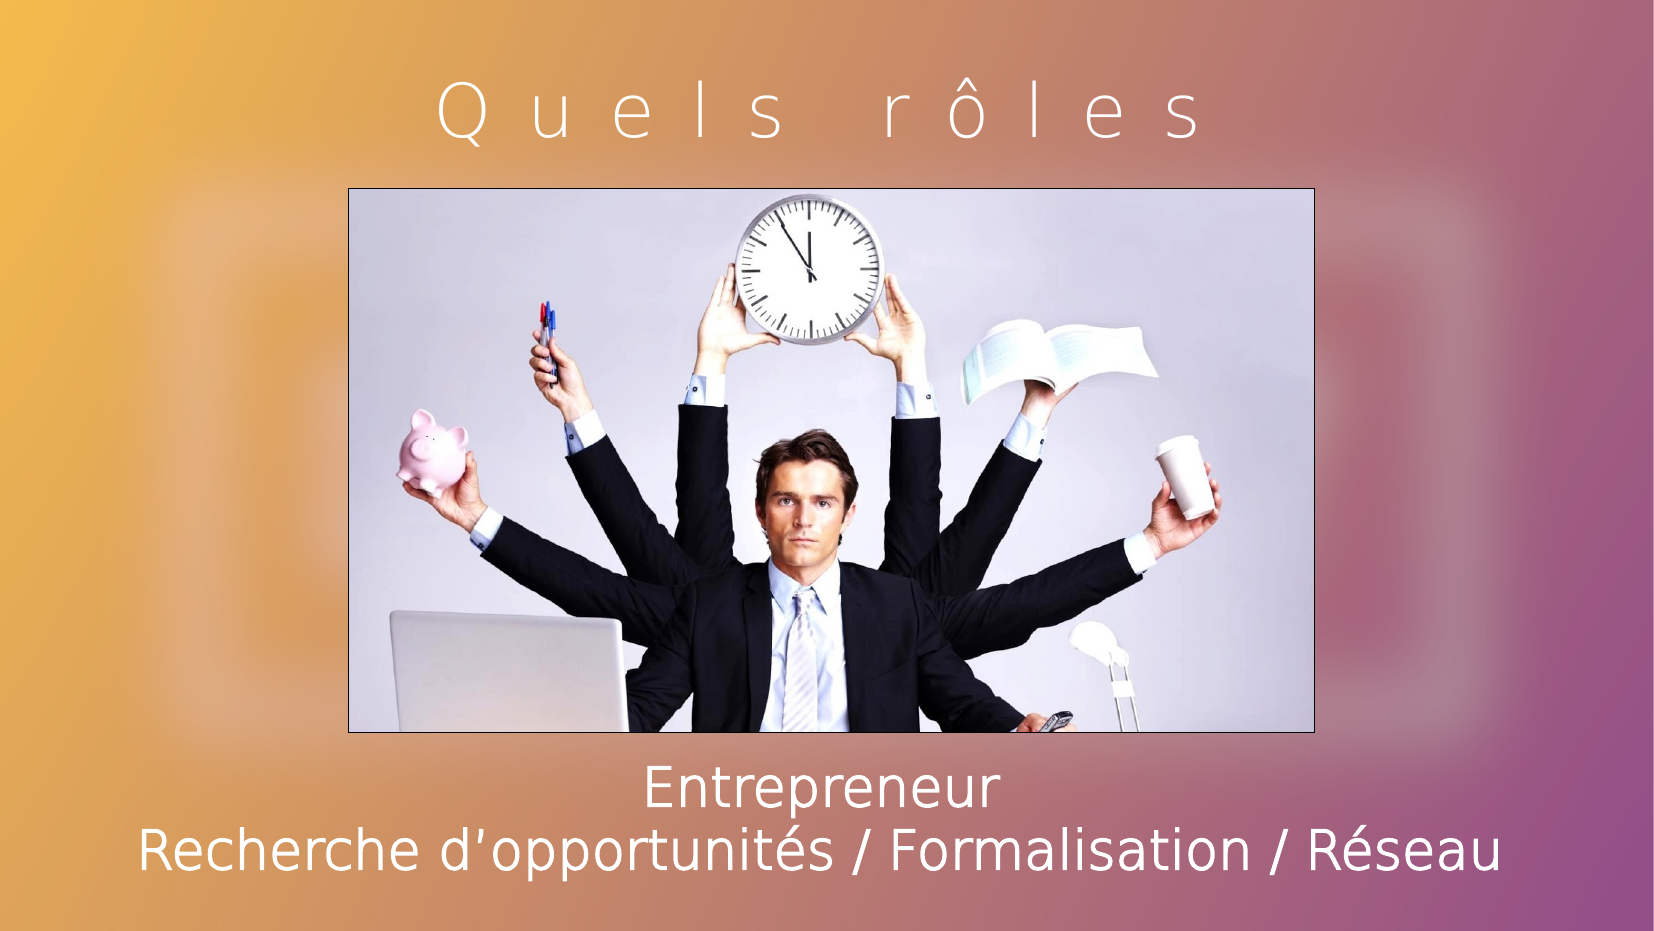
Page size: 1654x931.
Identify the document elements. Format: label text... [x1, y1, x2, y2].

title Quels rôles [242, 35, 1394, 189]
picture [0, 0, 1654, 931]
list Entrepreneur Recherche d’opportunités / Formalisation / Réseau [41, 755, 1530, 919]
